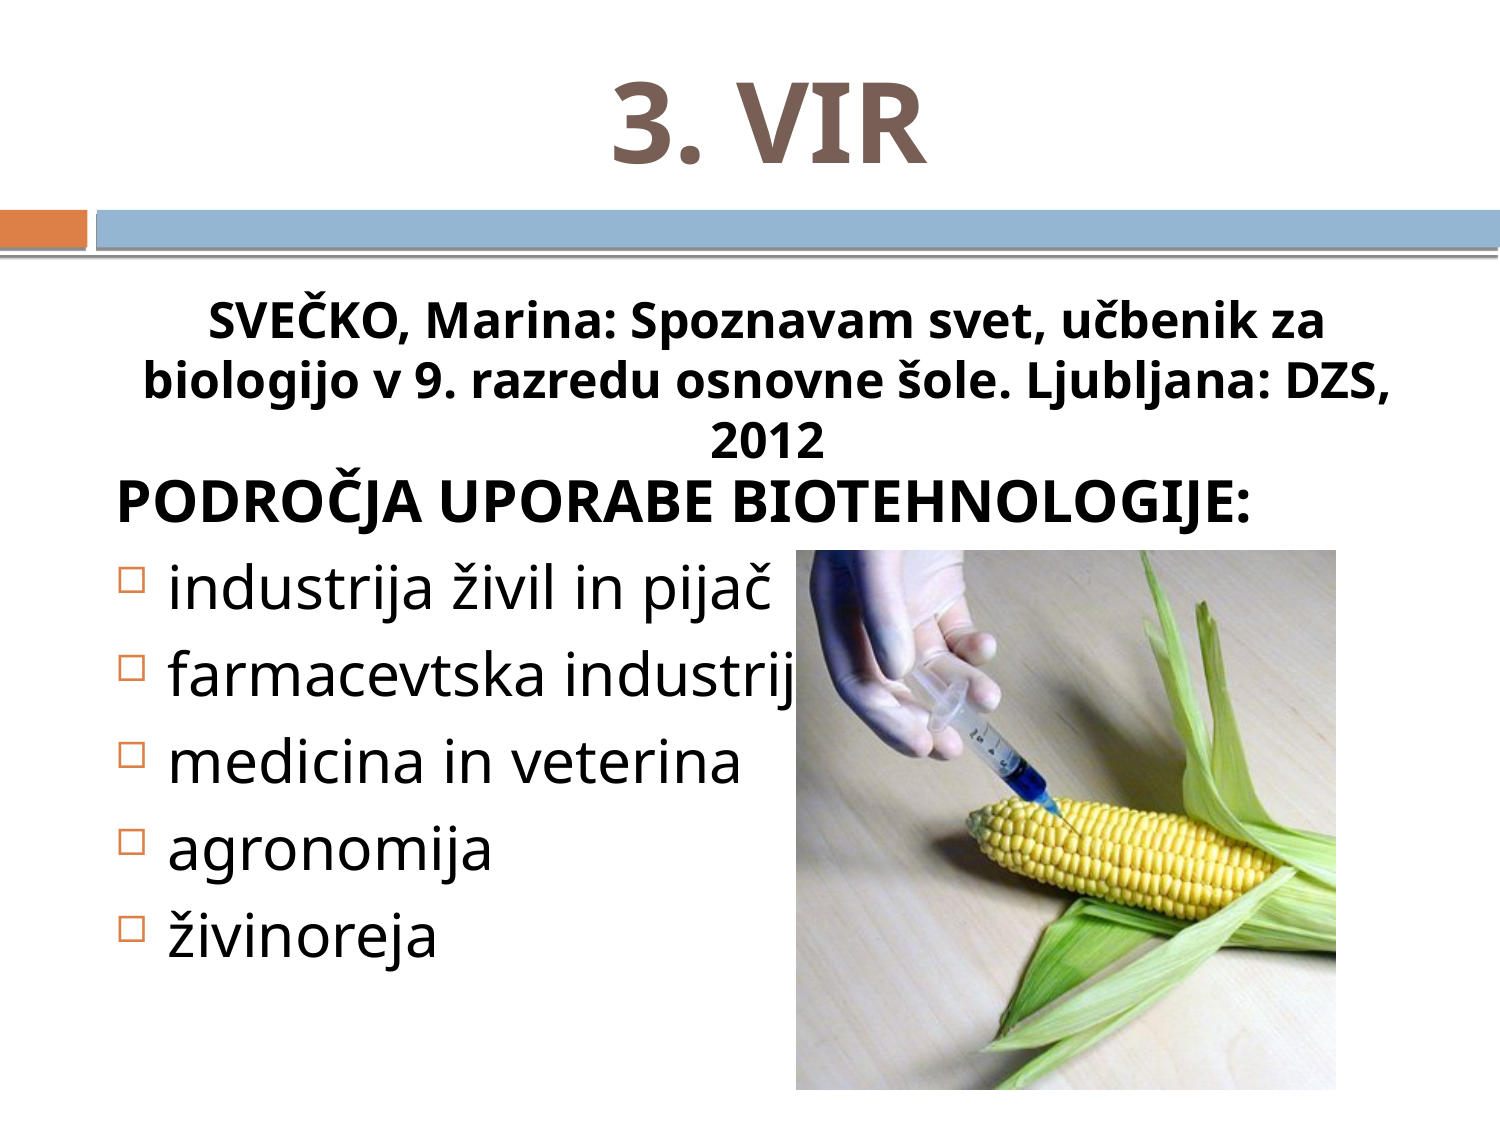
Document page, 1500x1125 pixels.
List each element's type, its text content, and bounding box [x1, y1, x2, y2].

list PODROČJA UPORABE BIOTEHNOLOGIJE: industrija živil in pijač farmacevtska industrija medicina in veterina agronomija živinoreja [100, 457, 1438, 1000]
picture [796, 550, 1336, 1090]
text_box SVEČKO, Marina: Spoznavam svet, učbenik za biologijo v 9. razredu osnovne šole. Ljubljana: DZS, 2012 [117, 281, 1418, 477]
title 3. VIR [100, 37, 1438, 200]
